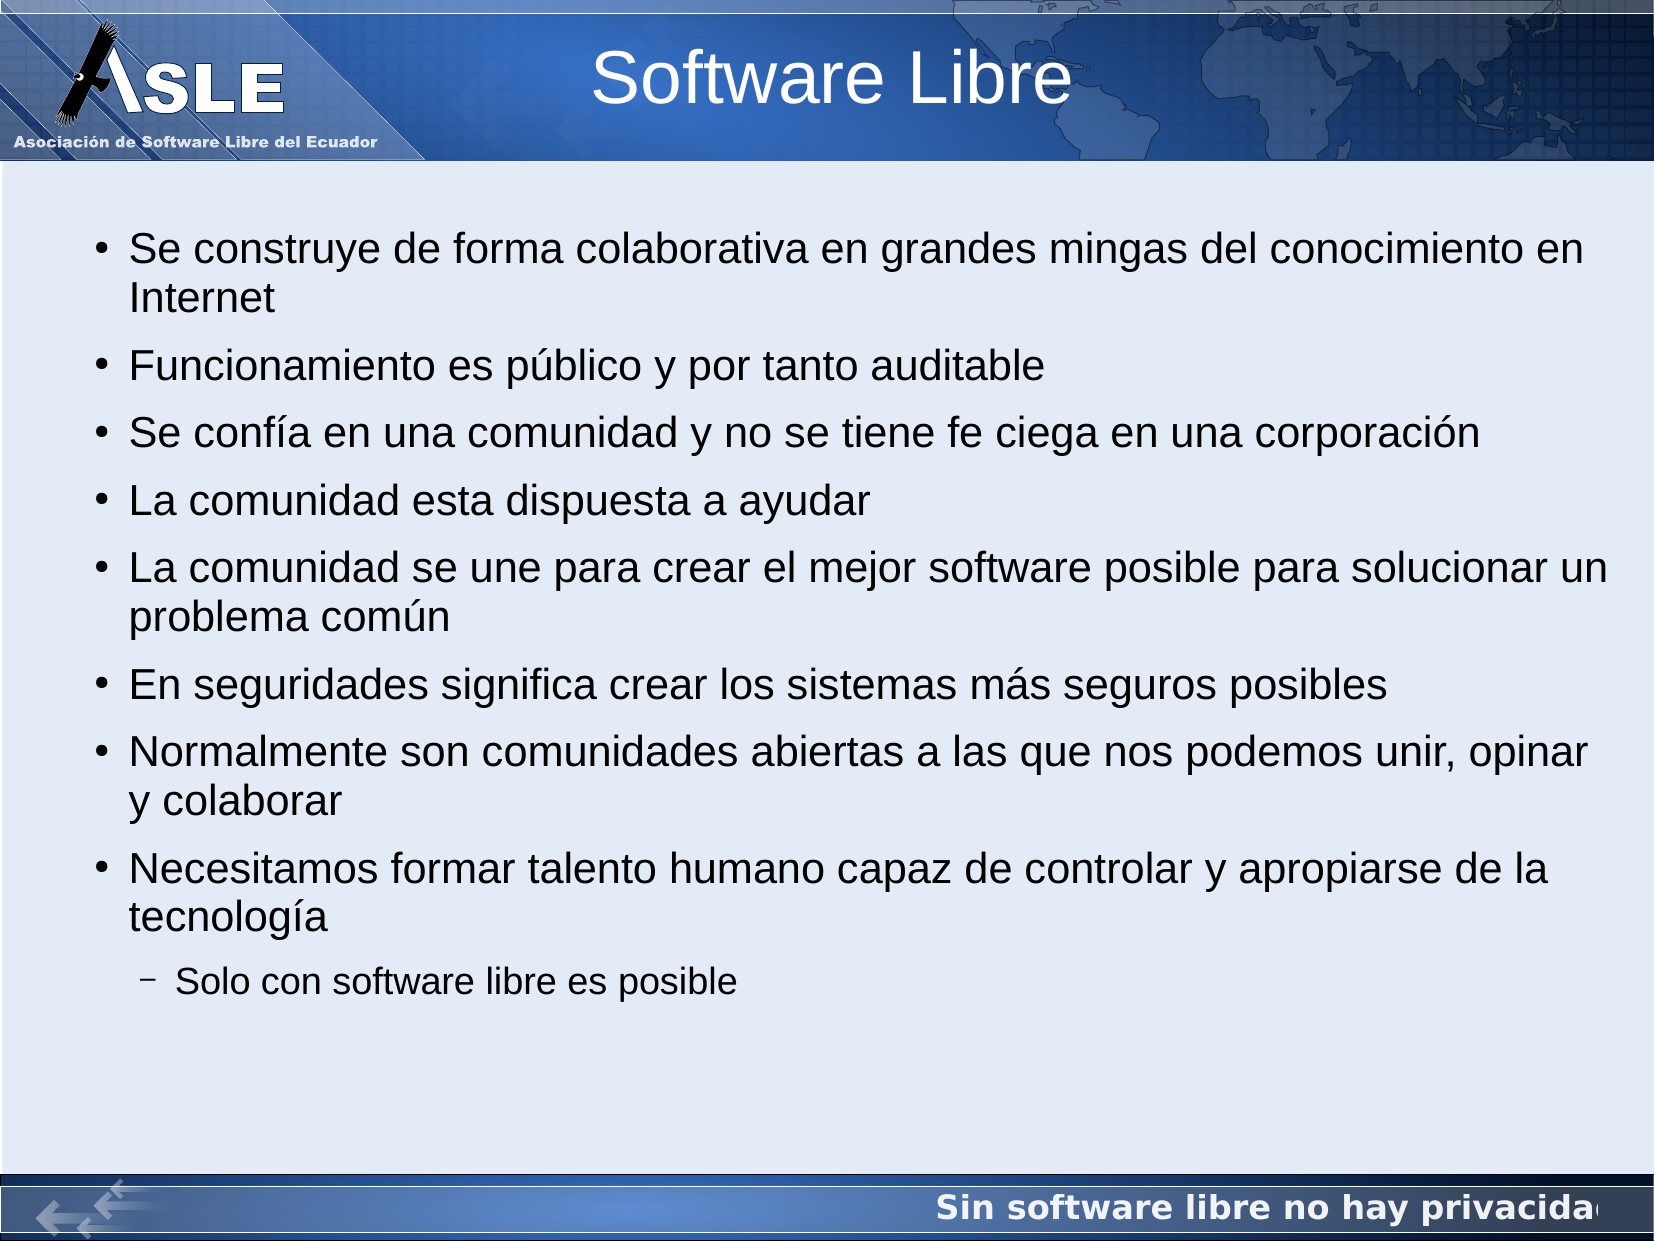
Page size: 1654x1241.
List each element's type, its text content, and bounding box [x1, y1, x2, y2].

title Software Libre [23, 26, 1642, 130]
list Se construye de forma colaborativa en grandes mingas del conocimiento en Internet Funcionamiento es público y por tanto auditable Se confía en una comunidad y no se tiene fe ciega en una corporación La comunidad esta dispuesta a ayudar La comunidad se une para crear el mejor software posible para solucionar un problema común En seguridades significa crear los sistemas más seguros posibles Normalmente son comunidades abiertas a las que nos podemos unir, opinar y colaborar Necesitamos formar talento humano capaz de controlar y apropiarse de la tecnología Solo con software libre es posible [82, 224, 1619, 1010]
